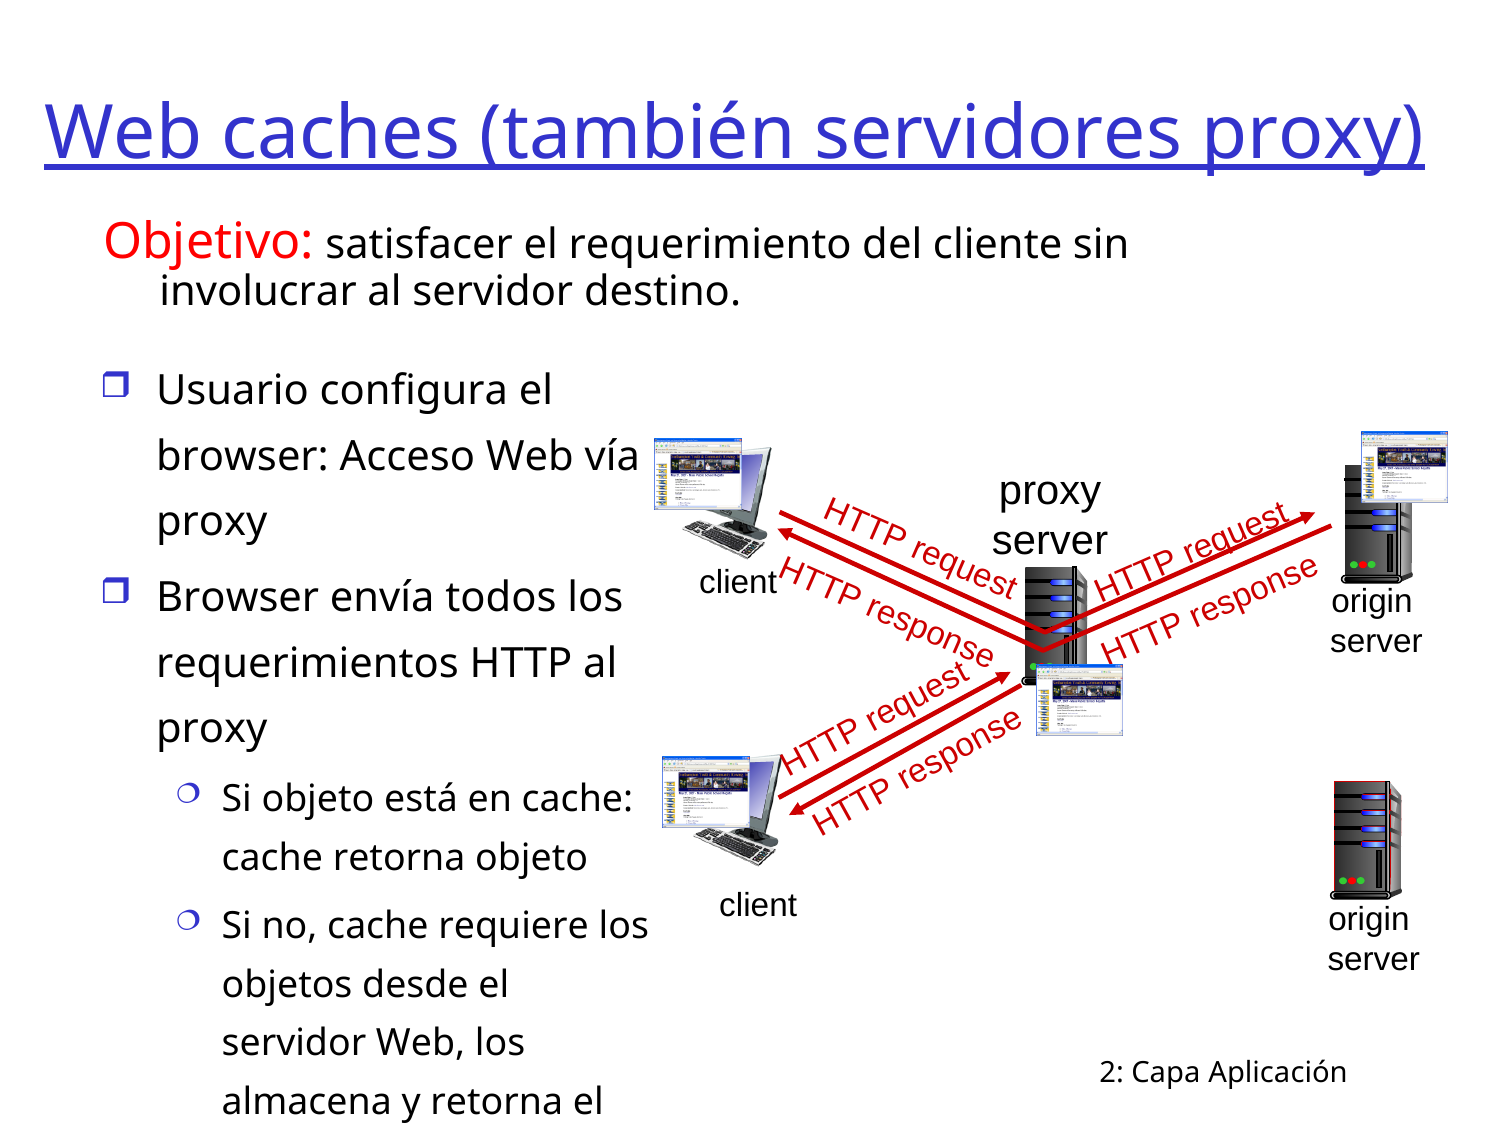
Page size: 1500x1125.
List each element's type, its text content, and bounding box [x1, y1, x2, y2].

text_box HTTP response [756, 533, 1020, 689]
text_box client [684, 552, 793, 608]
picture [1036, 664, 1123, 736]
picture [668, 749, 785, 875]
picture [1361, 431, 1448, 503]
text_box HTTP request [802, 474, 1042, 621]
text_box HTTP response [1077, 529, 1341, 676]
text_box origin server [1312, 889, 1435, 985]
text_box [1025, 571, 1087, 629]
picture [668, 438, 774, 568]
text_box HTTP request [755, 657, 989, 798]
list Usuario configura el browser: Acceso Web vía proxy Browser envía todos los requerimientos HTTP al proxy Si objeto está en cache: cache retorna objeto Si no, cache requiere los objetos desde el servidor Web, los almacena y retorna el objeto al cliente. [85, 343, 668, 1060]
title Web caches (también servidores proxy) [29, 37, 1459, 225]
text_box [750, 761, 771, 819]
text_box [1330, 781, 1402, 899]
text_box HTTP request [1070, 476, 1310, 623]
text_box proxy server [977, 455, 1124, 571]
text_box [1025, 617, 1088, 647]
text_box [1345, 465, 1413, 571]
text_box client [704, 875, 813, 932]
text_box [1022, 639, 1087, 685]
text_box Objetivo: satisfacer el requerimiento del cliente sin involucrar al servidor destino. [88, 225, 1270, 323]
text_box [742, 454, 763, 512]
text_box HTTP response [787, 681, 1036, 857]
text_box origin server [1315, 571, 1438, 667]
